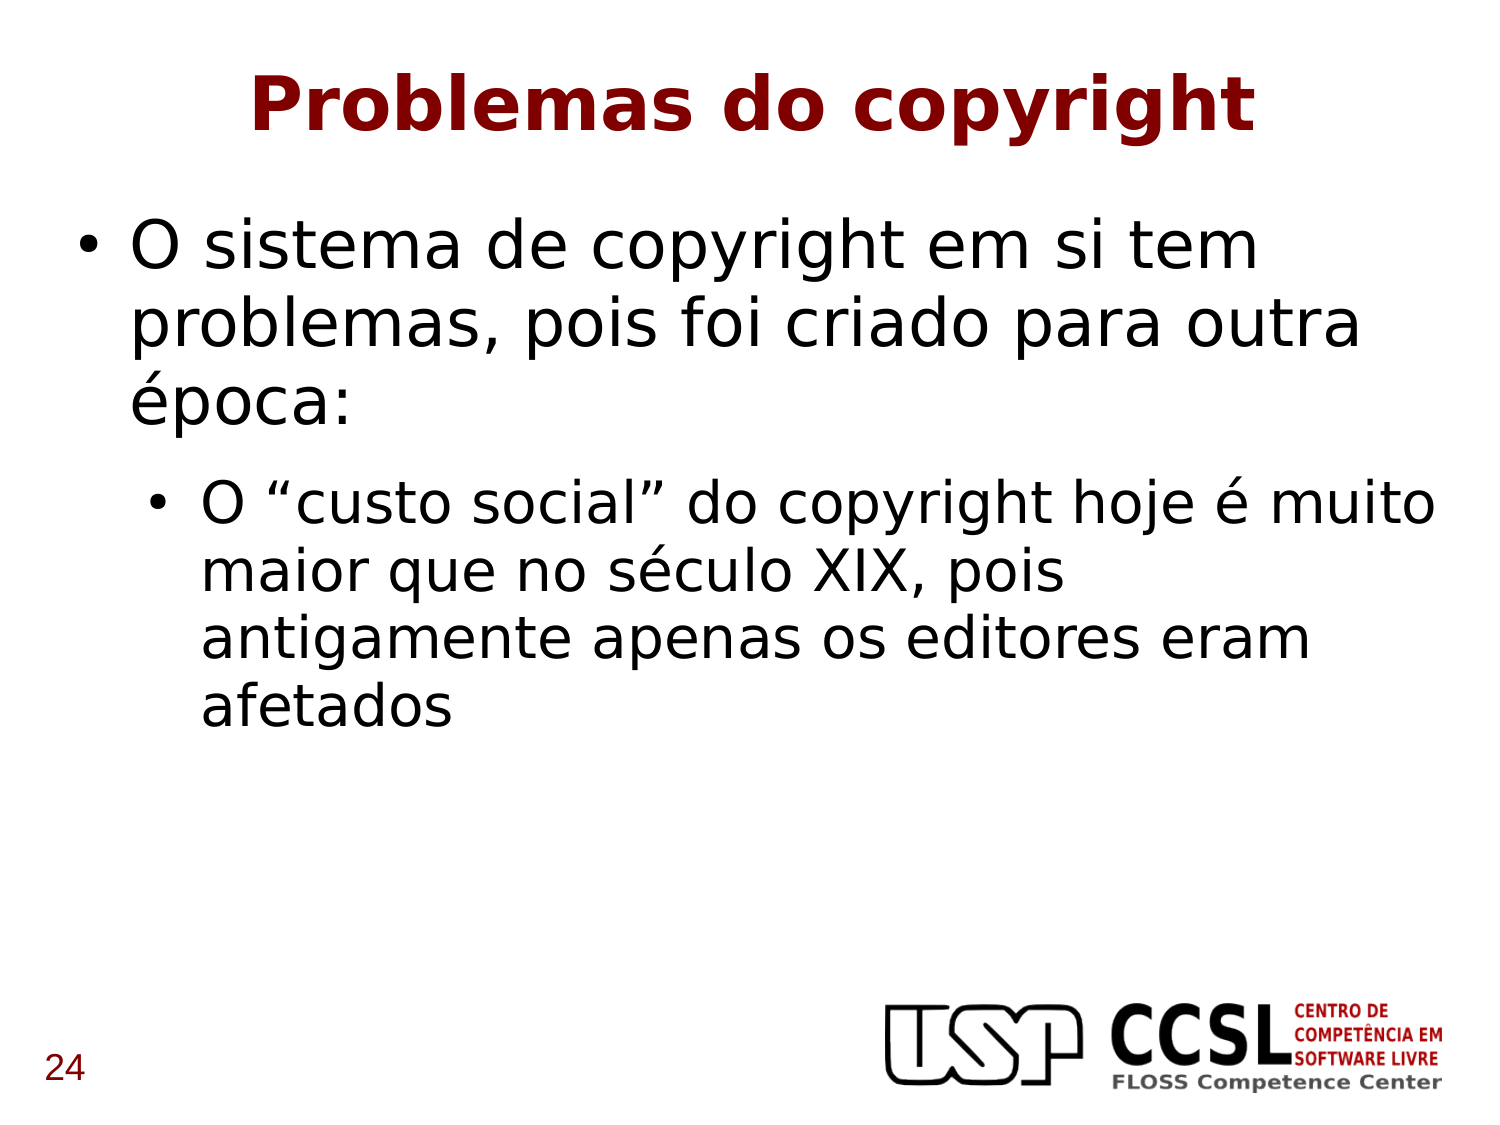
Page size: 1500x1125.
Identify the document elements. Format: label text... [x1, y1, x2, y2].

title Problemas do copyright [59, 29, 1447, 180]
list O sistema de copyright em si tem problemas, pois foi criado para outra época: O “custo social” do copyright hoje é muito maior que no século XIX, pois antigamente apenas os editores eram afetados [59, 206, 1447, 950]
picture [885, 1003, 1442, 1093]
